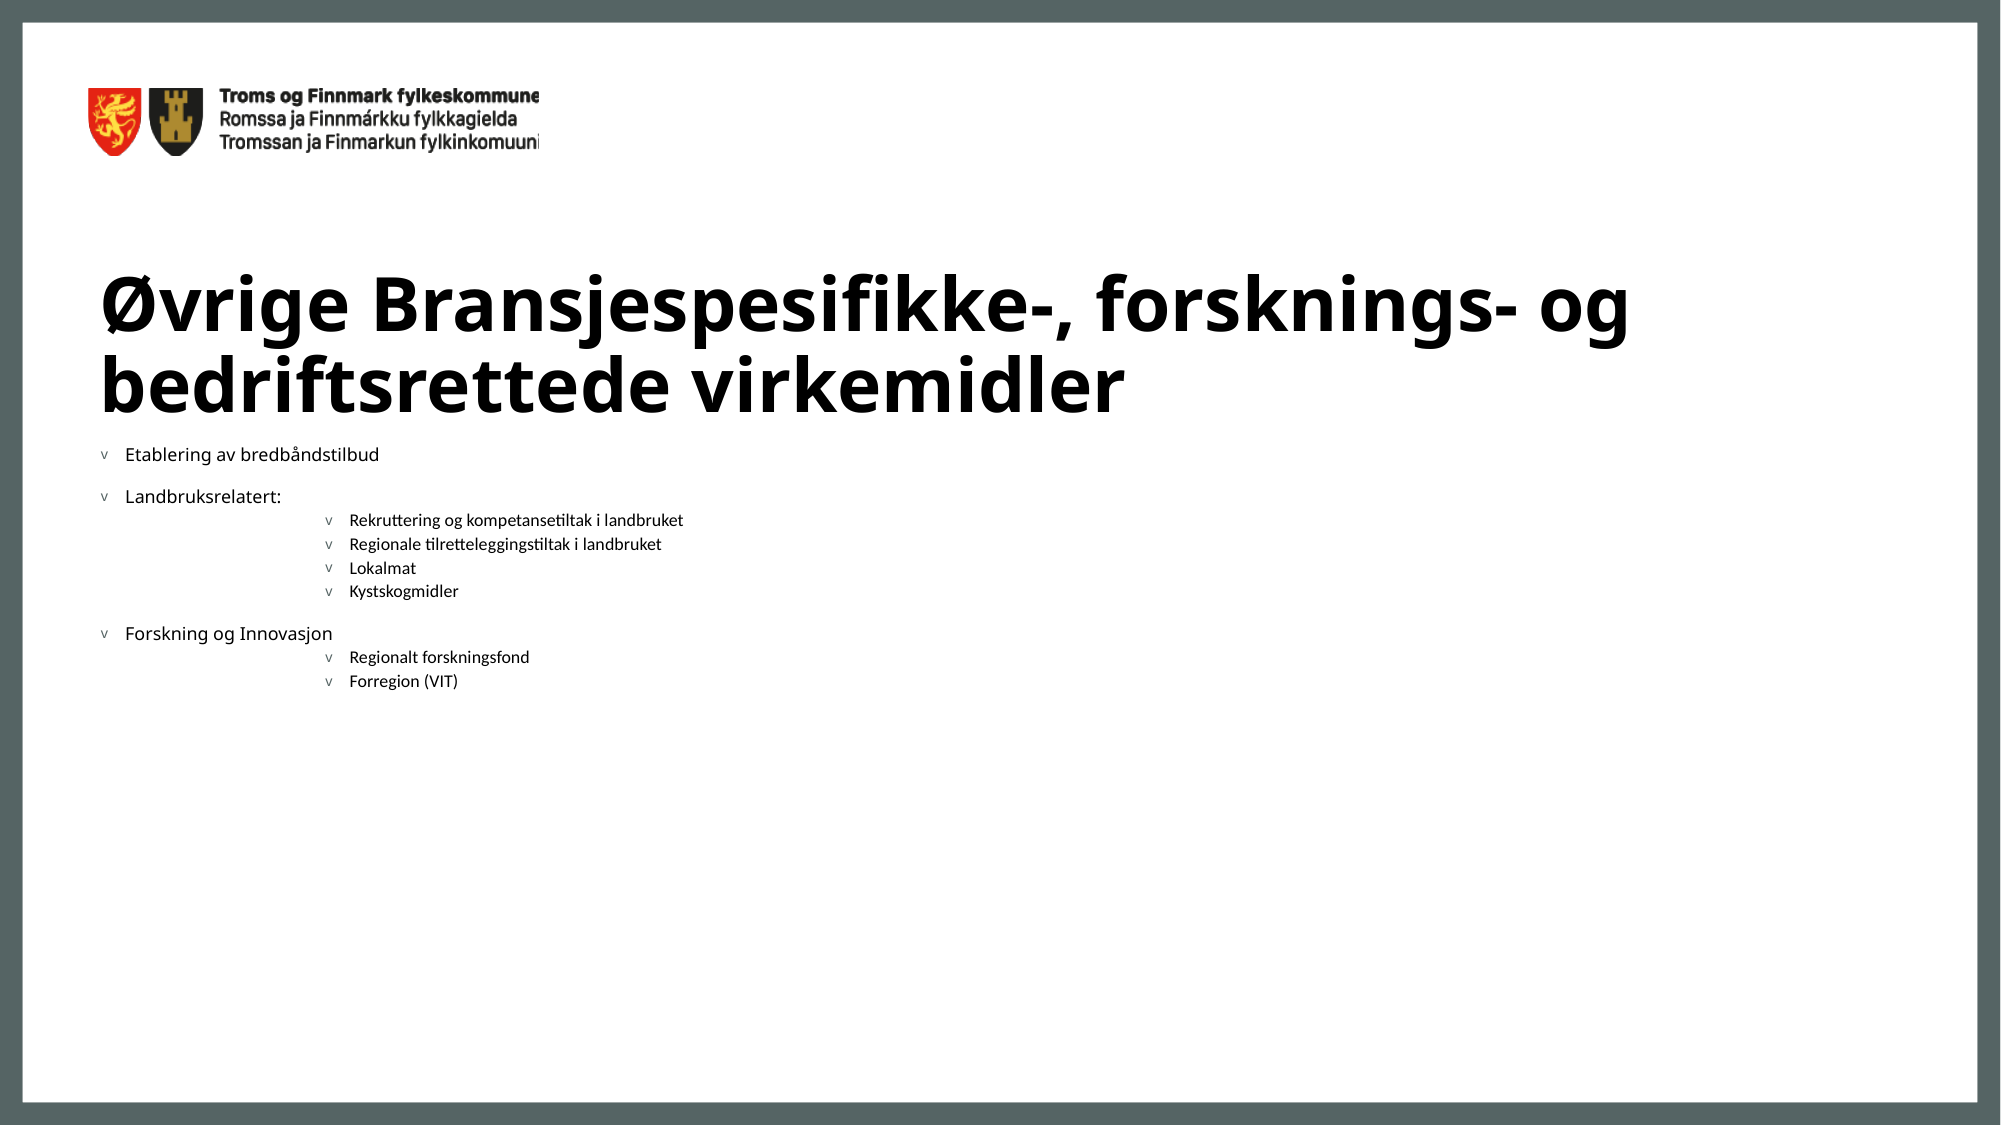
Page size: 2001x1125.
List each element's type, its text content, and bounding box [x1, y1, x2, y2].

title Øvrige Bransjespesifikke-, forsknings- og bedriftsrettede virkemidler [84, 257, 1916, 425]
list Etablering av bredbåndstilbud Landbruksrelatert: Rekruttering og kompetansetiltak i landbruket Regionale tilretteleggingstiltak i landbruket Lokalmat Kystskogmidler Forskning og Innovasjon Regionalt forskningsfond Forregion (VIT) [84, 425, 1916, 1066]
